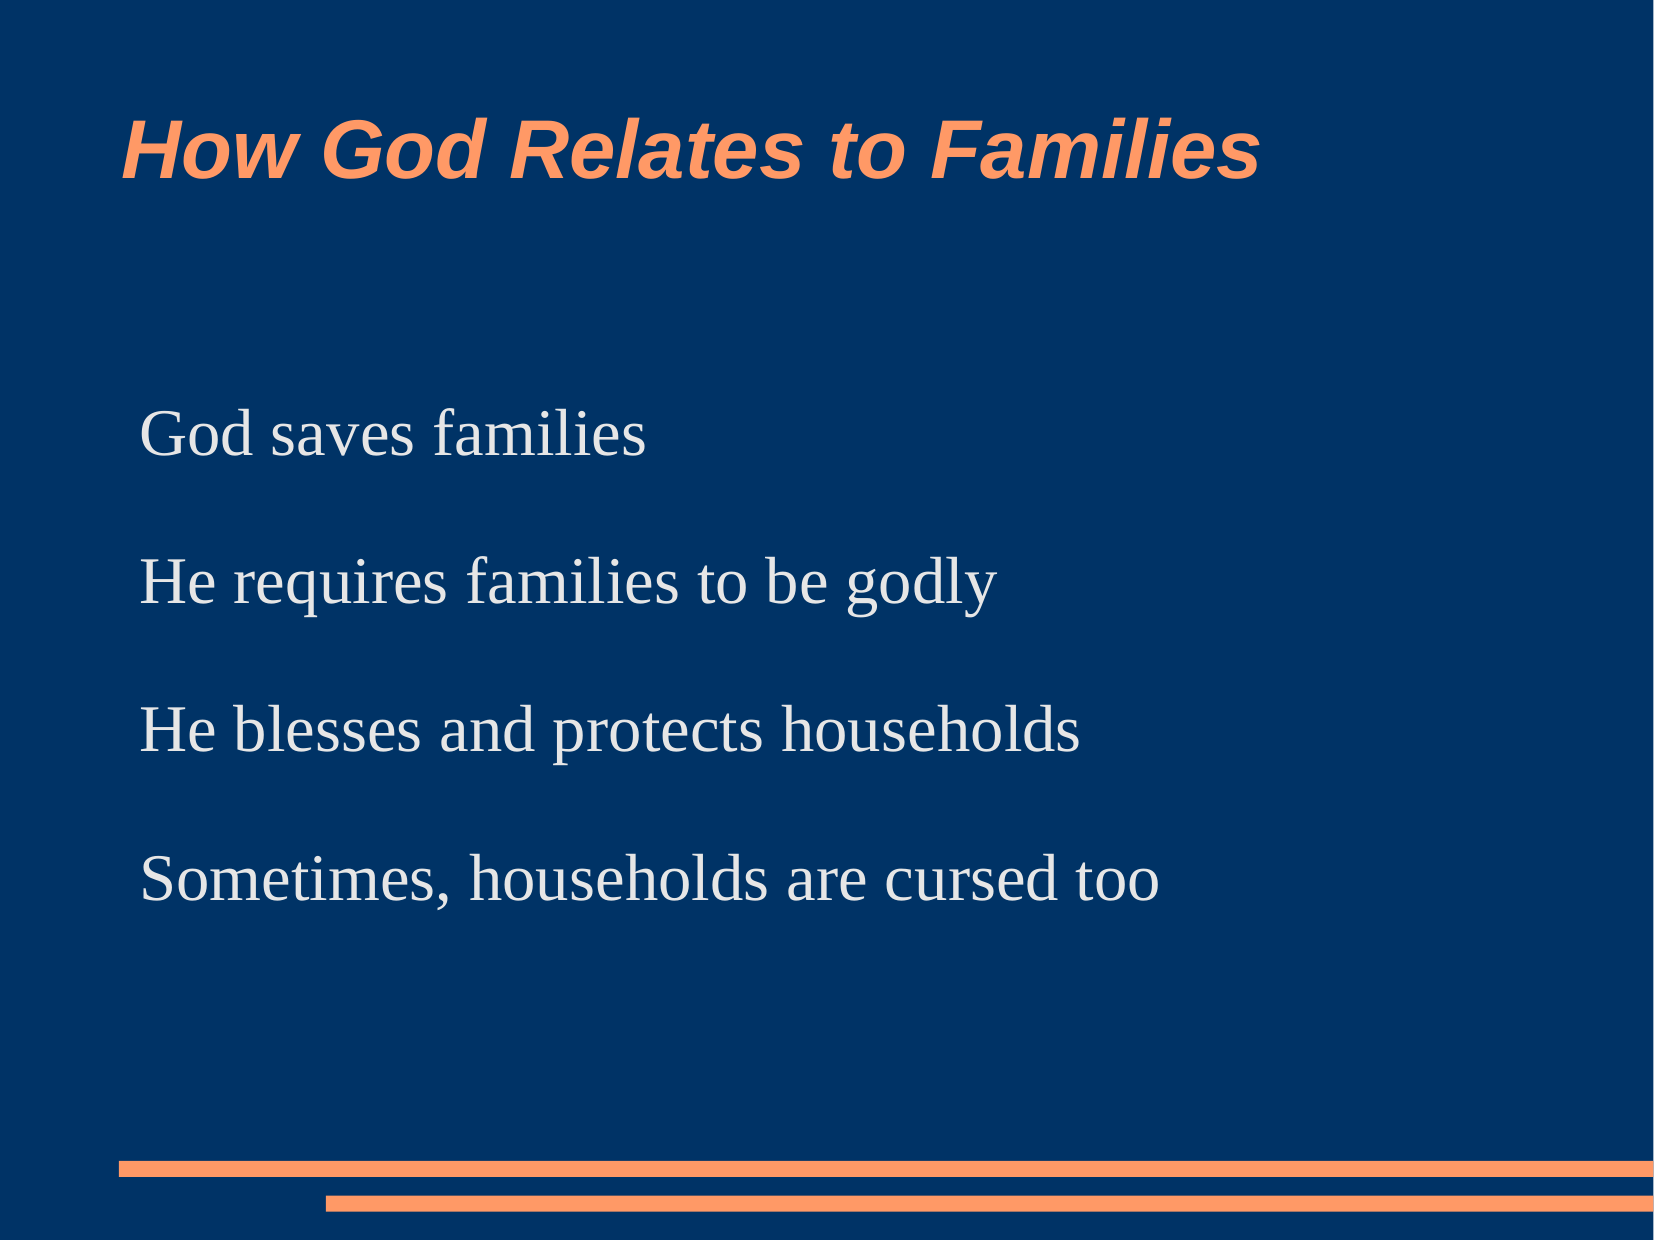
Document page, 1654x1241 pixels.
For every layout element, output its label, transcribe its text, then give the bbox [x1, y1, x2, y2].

title How God Relates to Families [121, 46, 1534, 254]
list God saves families He requires families to be godly He blesses and protects households Sometimes, households are cursed too [121, 322, 1561, 1133]
